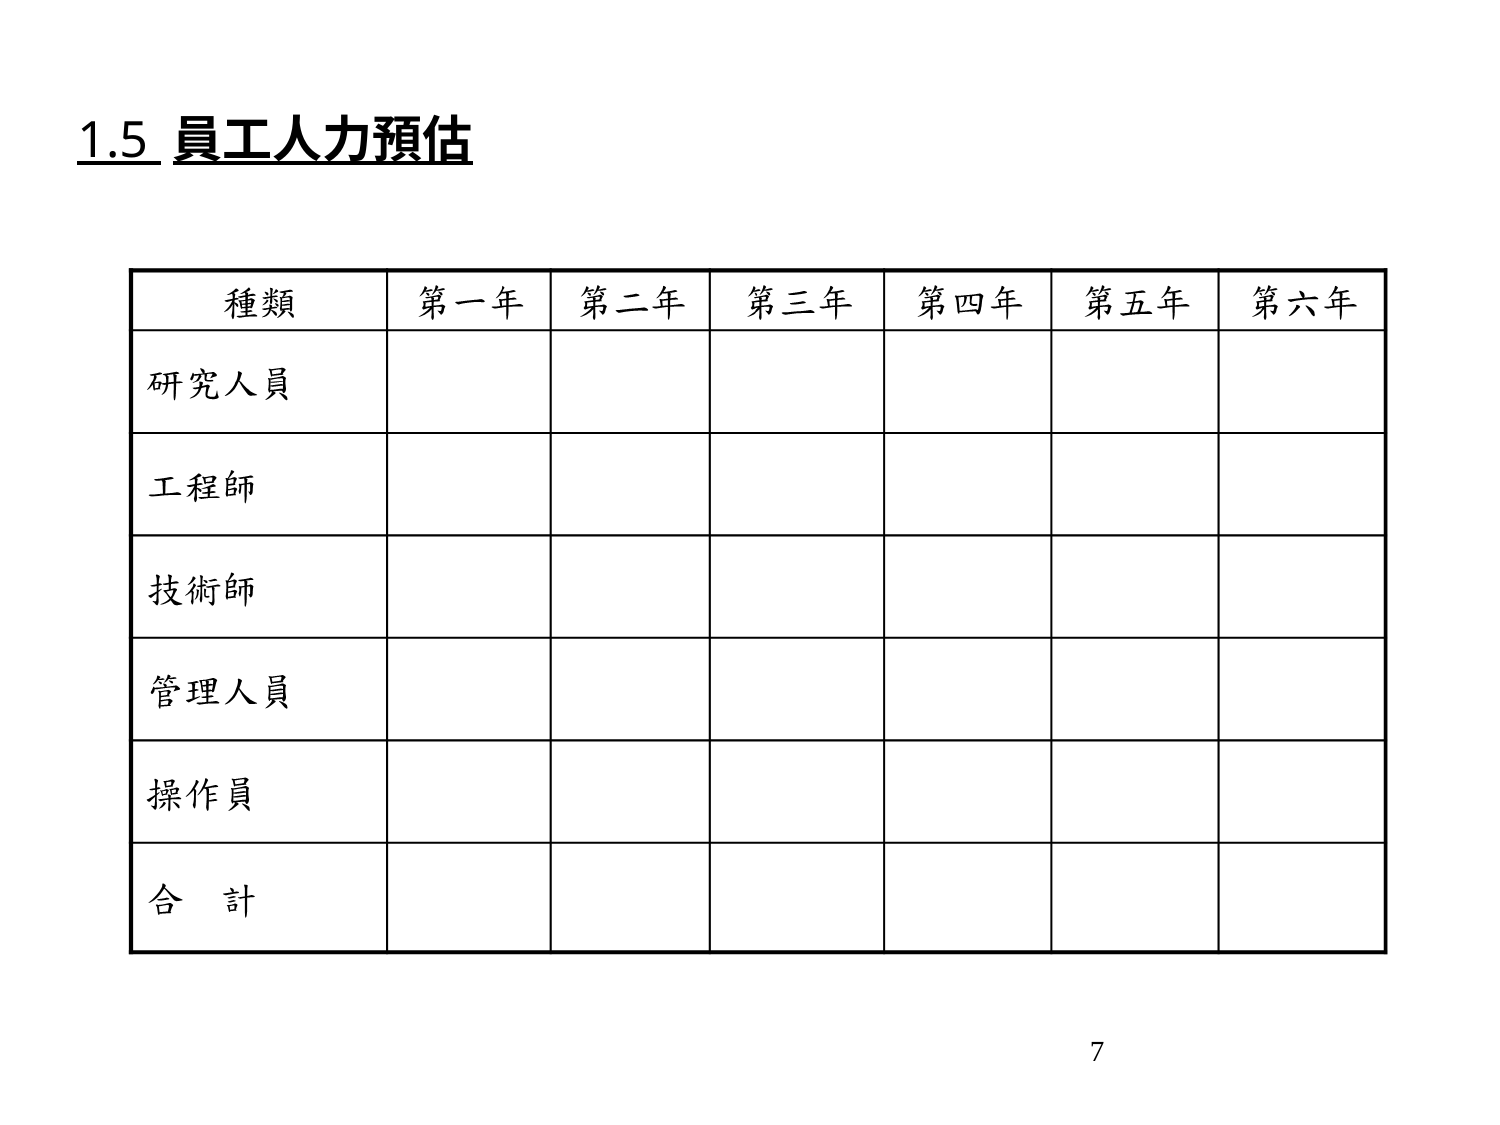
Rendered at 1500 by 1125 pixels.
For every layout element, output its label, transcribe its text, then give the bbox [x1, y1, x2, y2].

text_box 7 [1074, 1025, 1388, 1101]
picture [123, 267, 1388, 955]
text_box 1.5 員工人力預估 [62, 100, 1425, 203]
